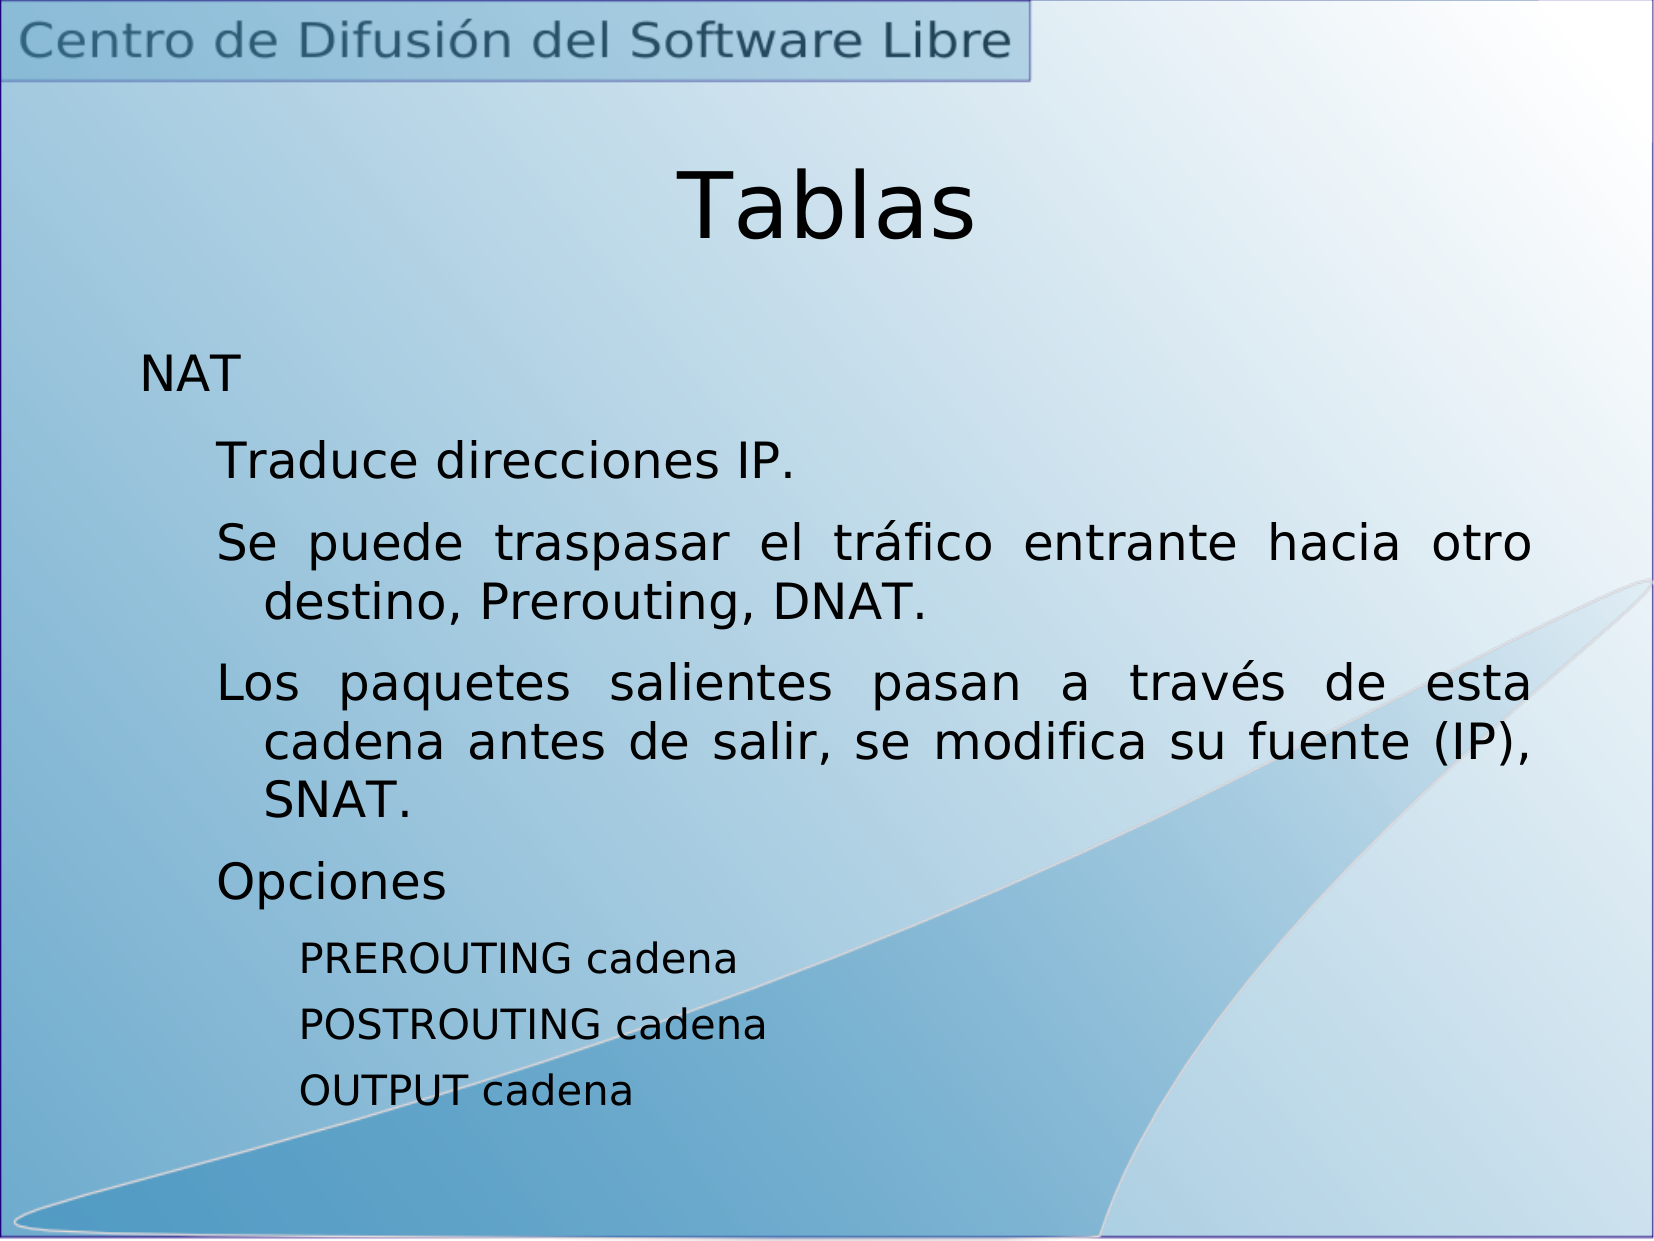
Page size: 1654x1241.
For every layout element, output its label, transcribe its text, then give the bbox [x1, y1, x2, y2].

title Tablas [121, 102, 1534, 311]
list NAT Traduce direcciones IP. Se puede traspasar el tráfico entrante hacia otro destino, Prerouting, DNAT. Los paquetes salientes pasan a través de esta cadena antes de salir, se modifica su fuente (IP), SNAT. Opciones PREROUTING cadena POSTROUTING cadena OUTPUT cadena [121, 344, 1534, 1127]
picture [0, 0, 1654, 1241]
